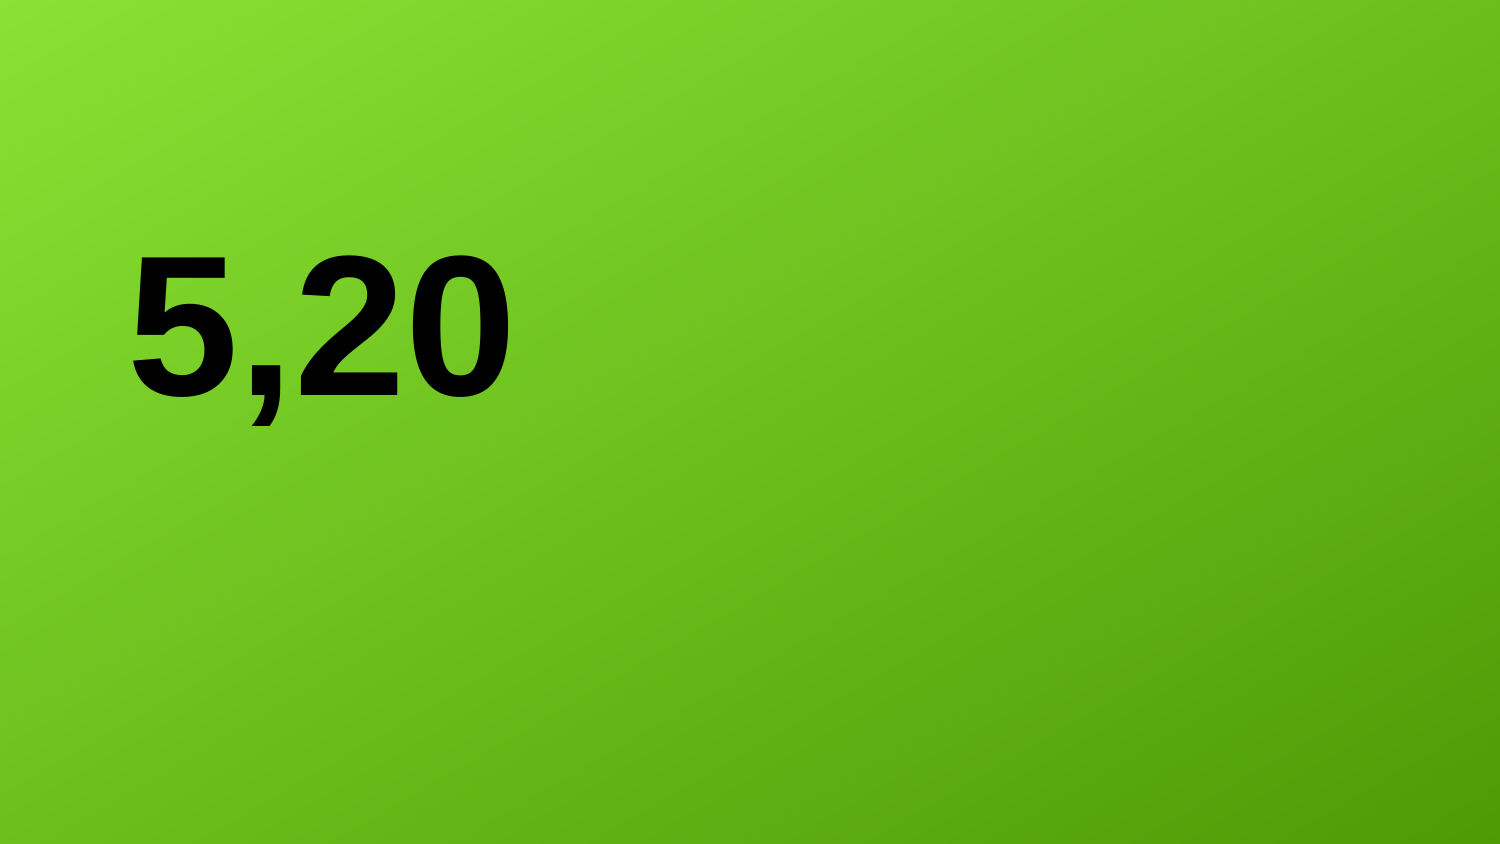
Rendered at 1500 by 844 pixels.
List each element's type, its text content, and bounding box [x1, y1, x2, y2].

title 5,20 [112, 259, 1388, 450]
